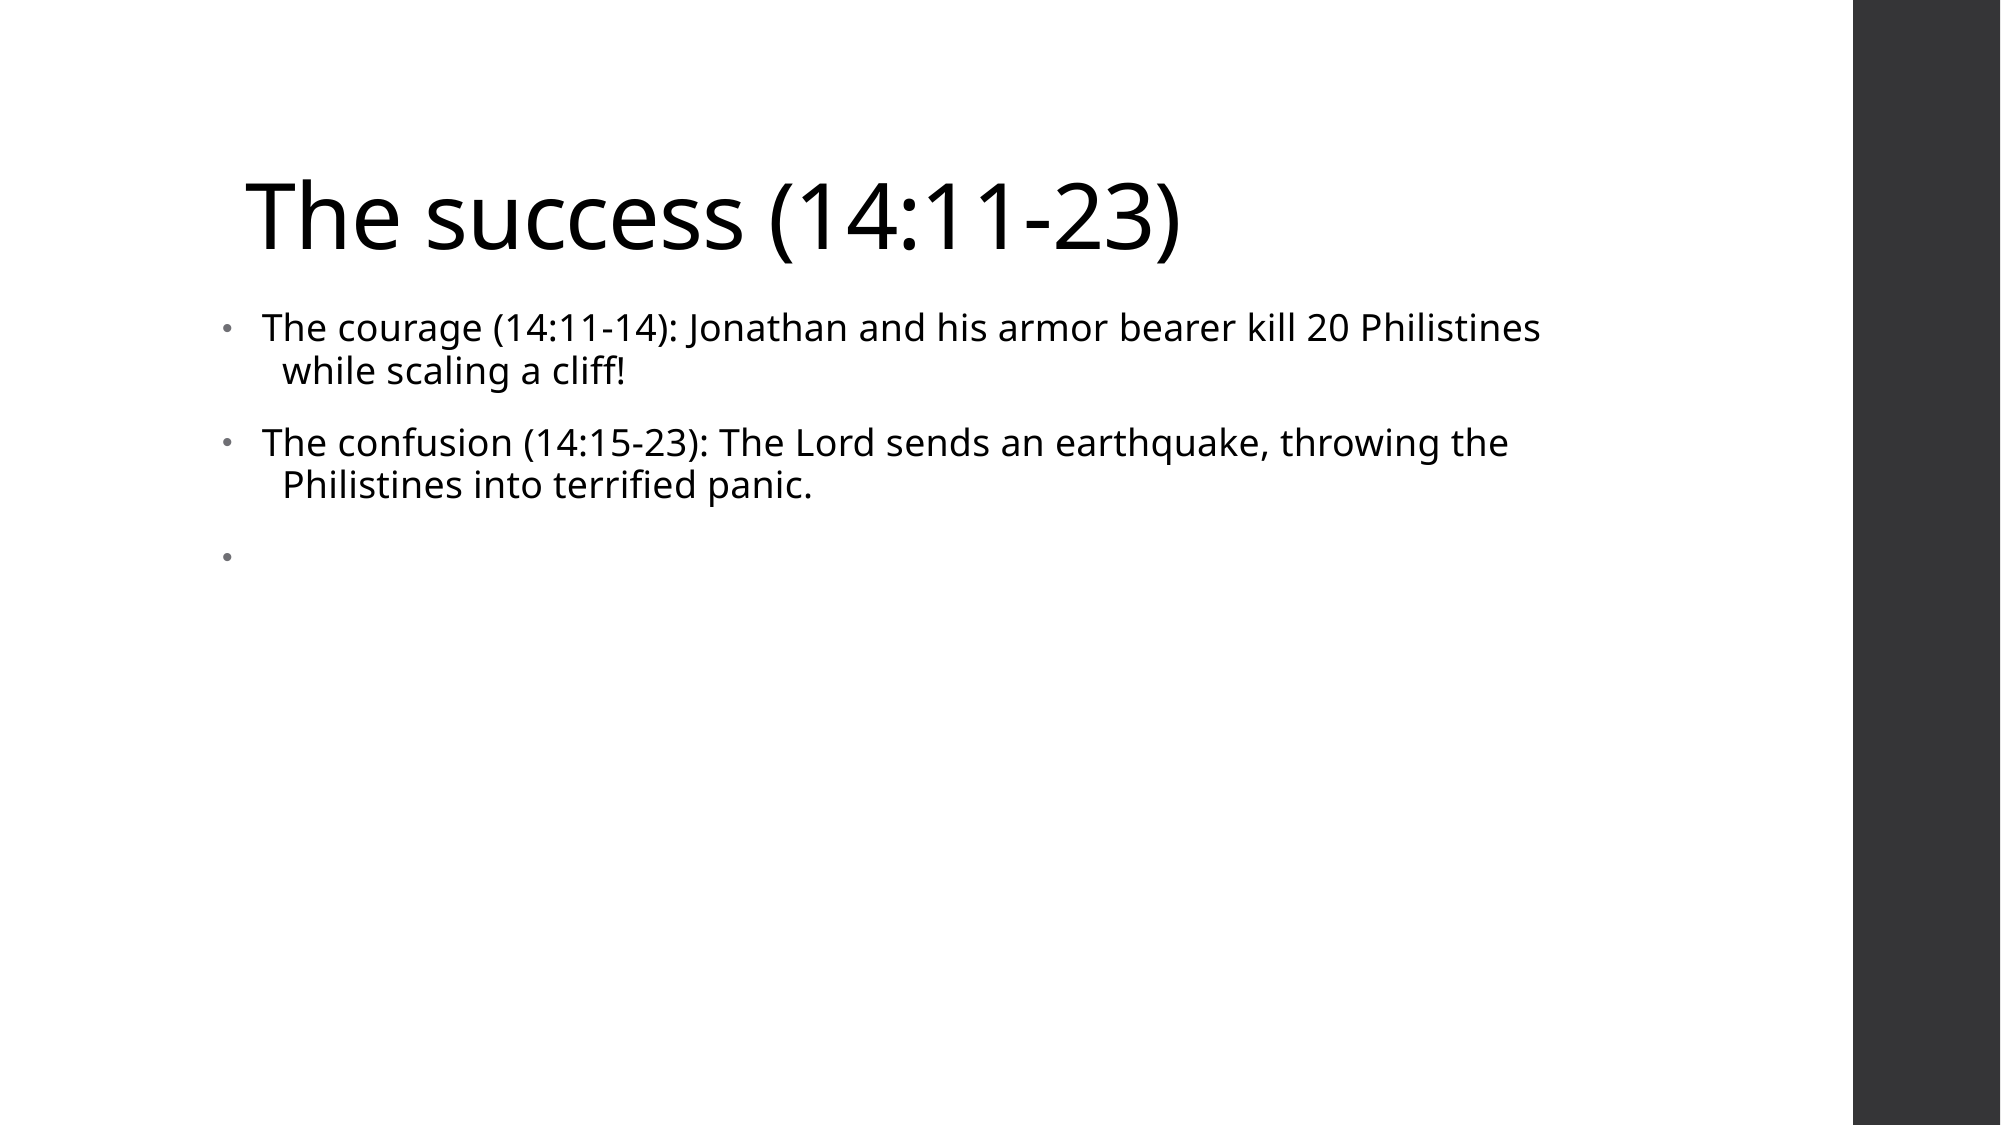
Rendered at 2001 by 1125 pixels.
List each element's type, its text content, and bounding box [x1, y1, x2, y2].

list The courage (14:11-14): Jonathan and his armor bearer kill 20 Philistines while scaling a cliff! The confusion (14:15-23): The Lord sends an earthquake, throwing the Philistines into terrified panic. [206, 299, 1617, 1014]
title The success (14:11-23) [206, 60, 1797, 278]
